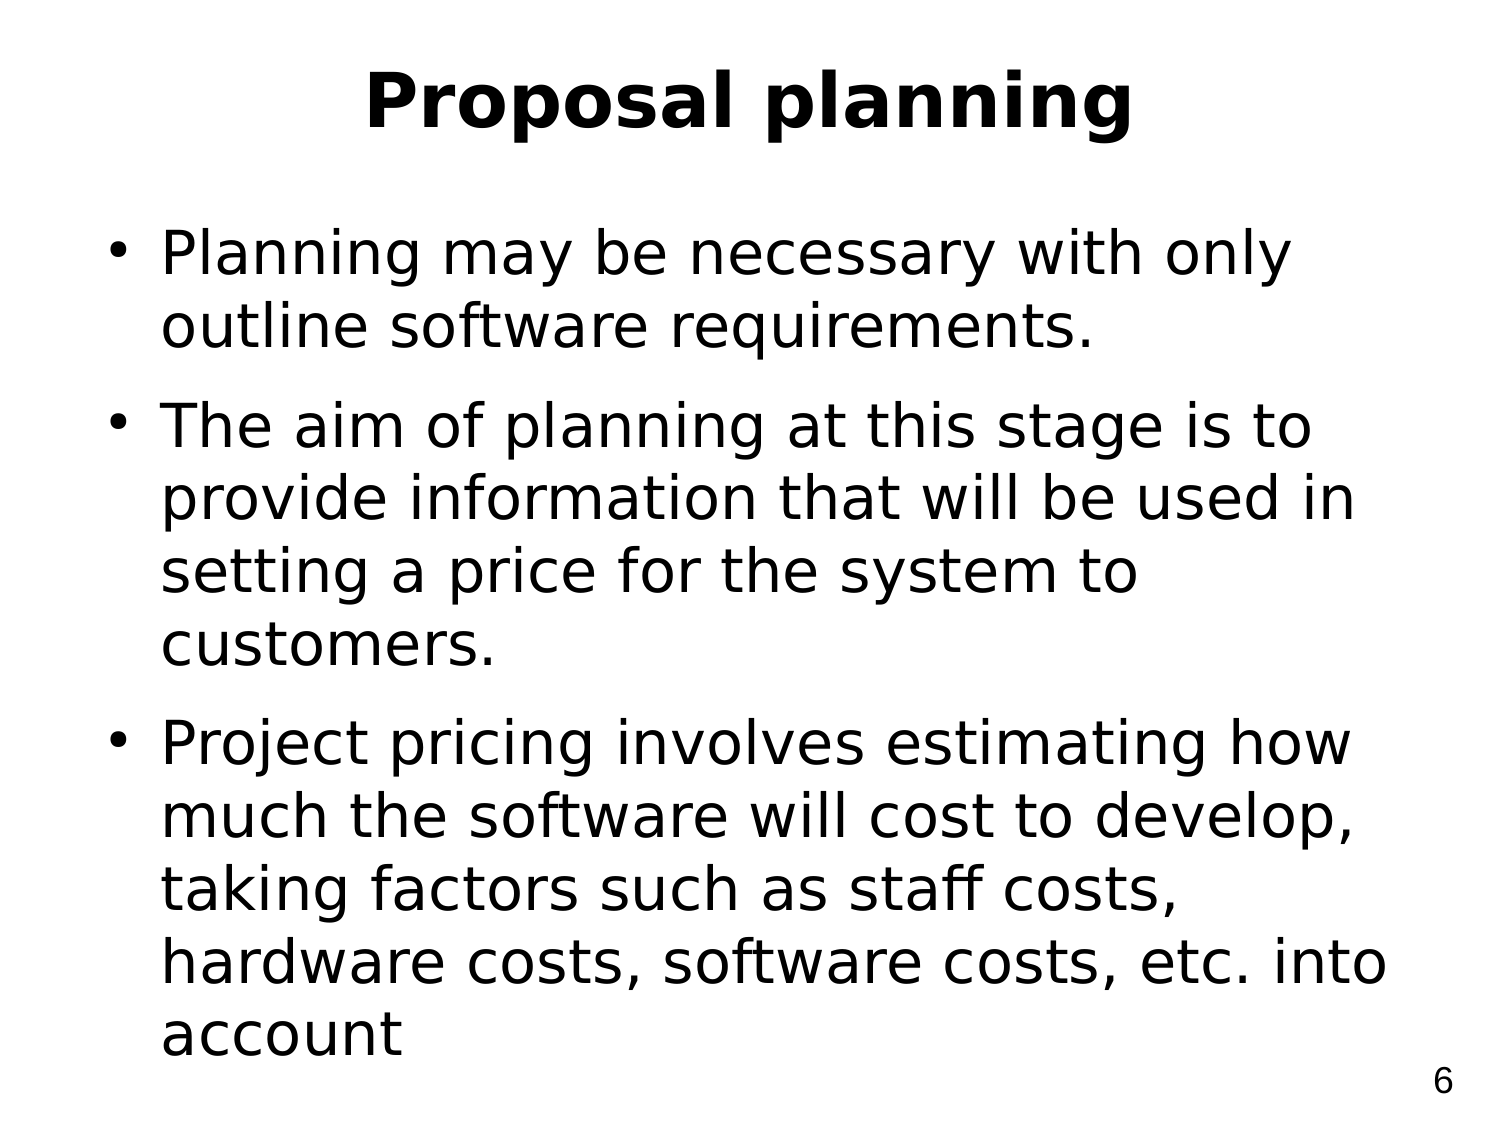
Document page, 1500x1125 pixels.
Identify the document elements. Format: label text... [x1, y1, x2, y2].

title Proposal planning [75, 44, 1425, 177]
list Planning may be necessary with only outline software requirements. The aim of planning at this stage is to provide information that will be used in setting a price for the system to customers. Project pricing involves estimating how much the software will cost to develop, taking factors such as staff costs, hardware costs, software costs, etc. into account [75, 206, 1425, 1093]
